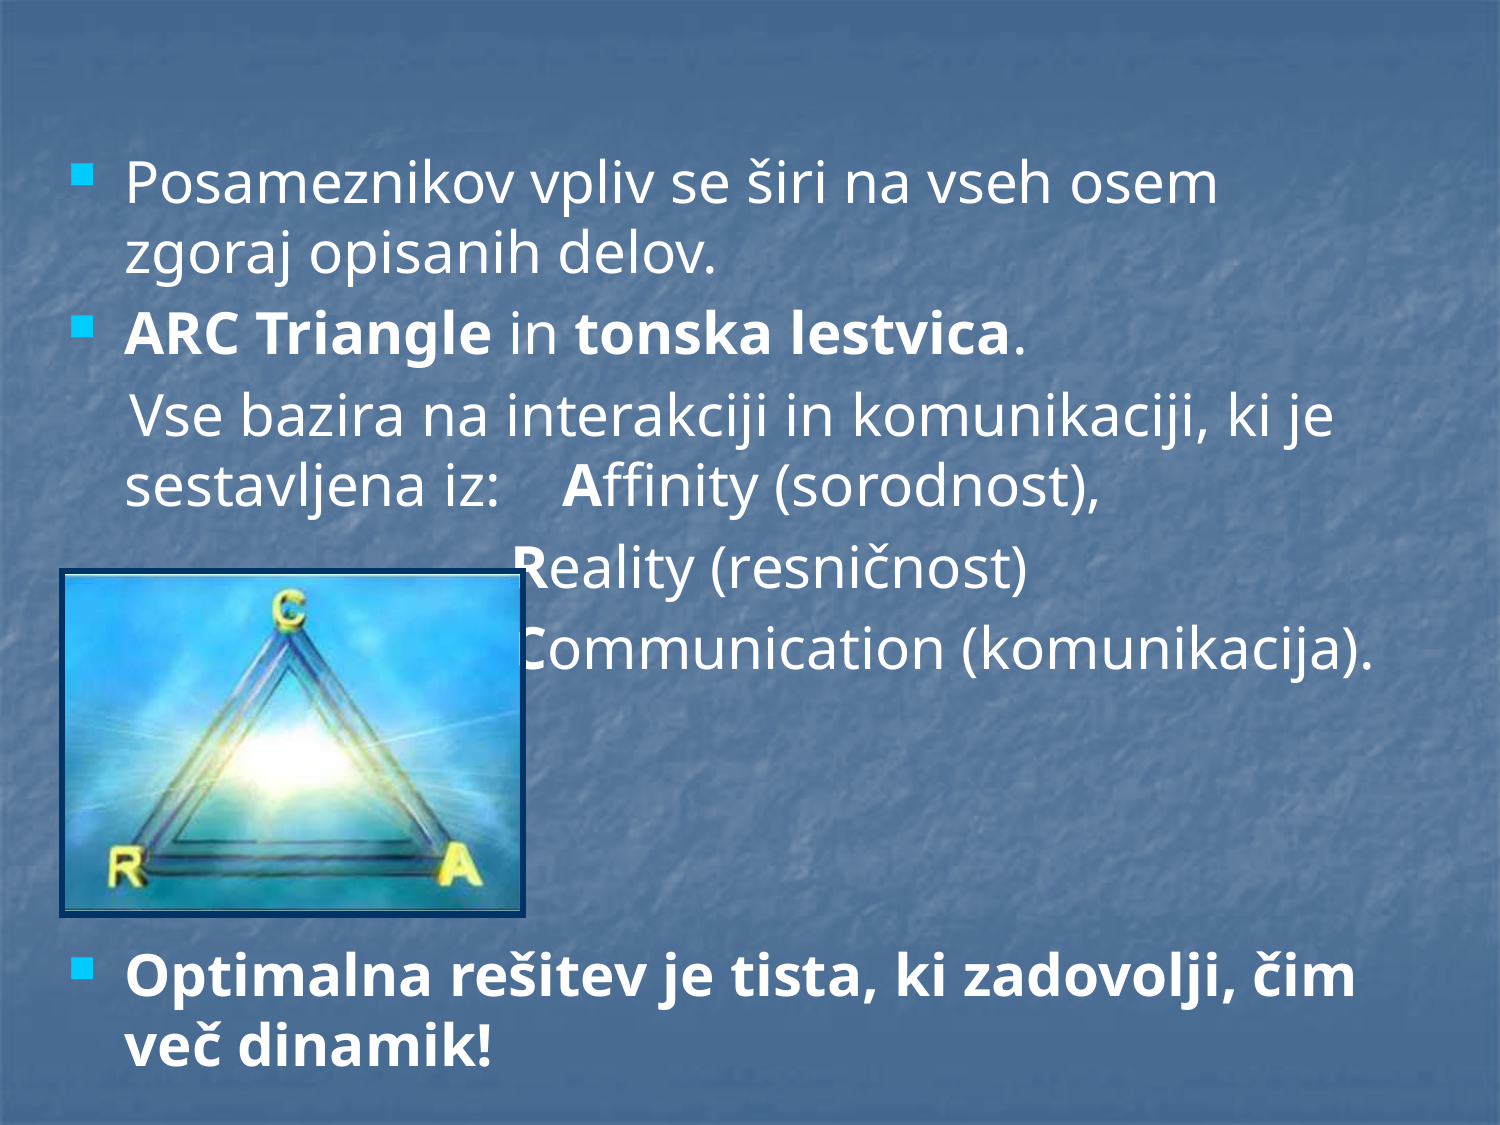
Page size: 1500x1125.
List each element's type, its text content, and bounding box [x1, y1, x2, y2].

list Posameznikov vpliv se širi na vseh osem zgoraj opisanih delov. ARC Triangle in tonska lestvica. Vse bazira na interakciji in komunikaciji, ki je sestavljena iz: Affinity (sorodnost), Reality (resničnost) Communication (komunikacija). Optimalna rešitev je tista, ki zadovolji, čim več dinamik! [53, 137, 1404, 930]
picture [0, 0, 1500, 1125]
